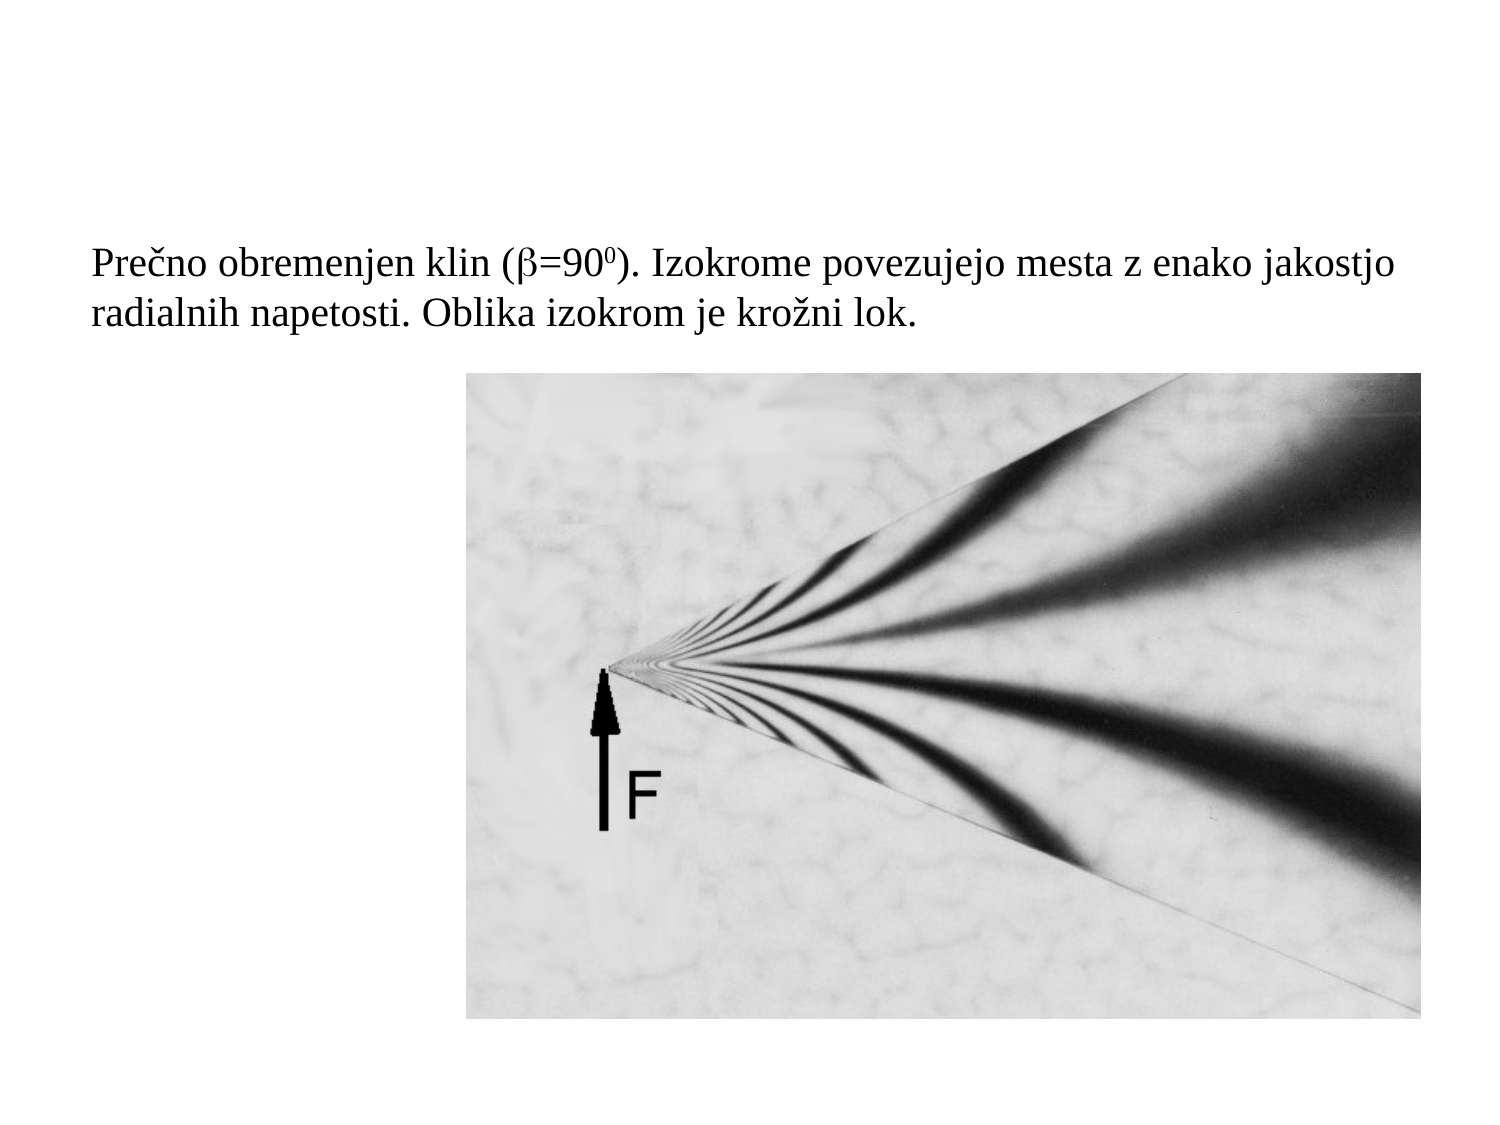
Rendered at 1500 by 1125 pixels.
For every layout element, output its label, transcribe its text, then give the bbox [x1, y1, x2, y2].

text_box Prečno obremenjen klin (=900). Izokrome povezujejo mesta z enako jakostjo radialnih napetosti. Oblika izokrom je krožni lok. [76, 74, 1436, 343]
picture [466, 373, 1421, 1019]
